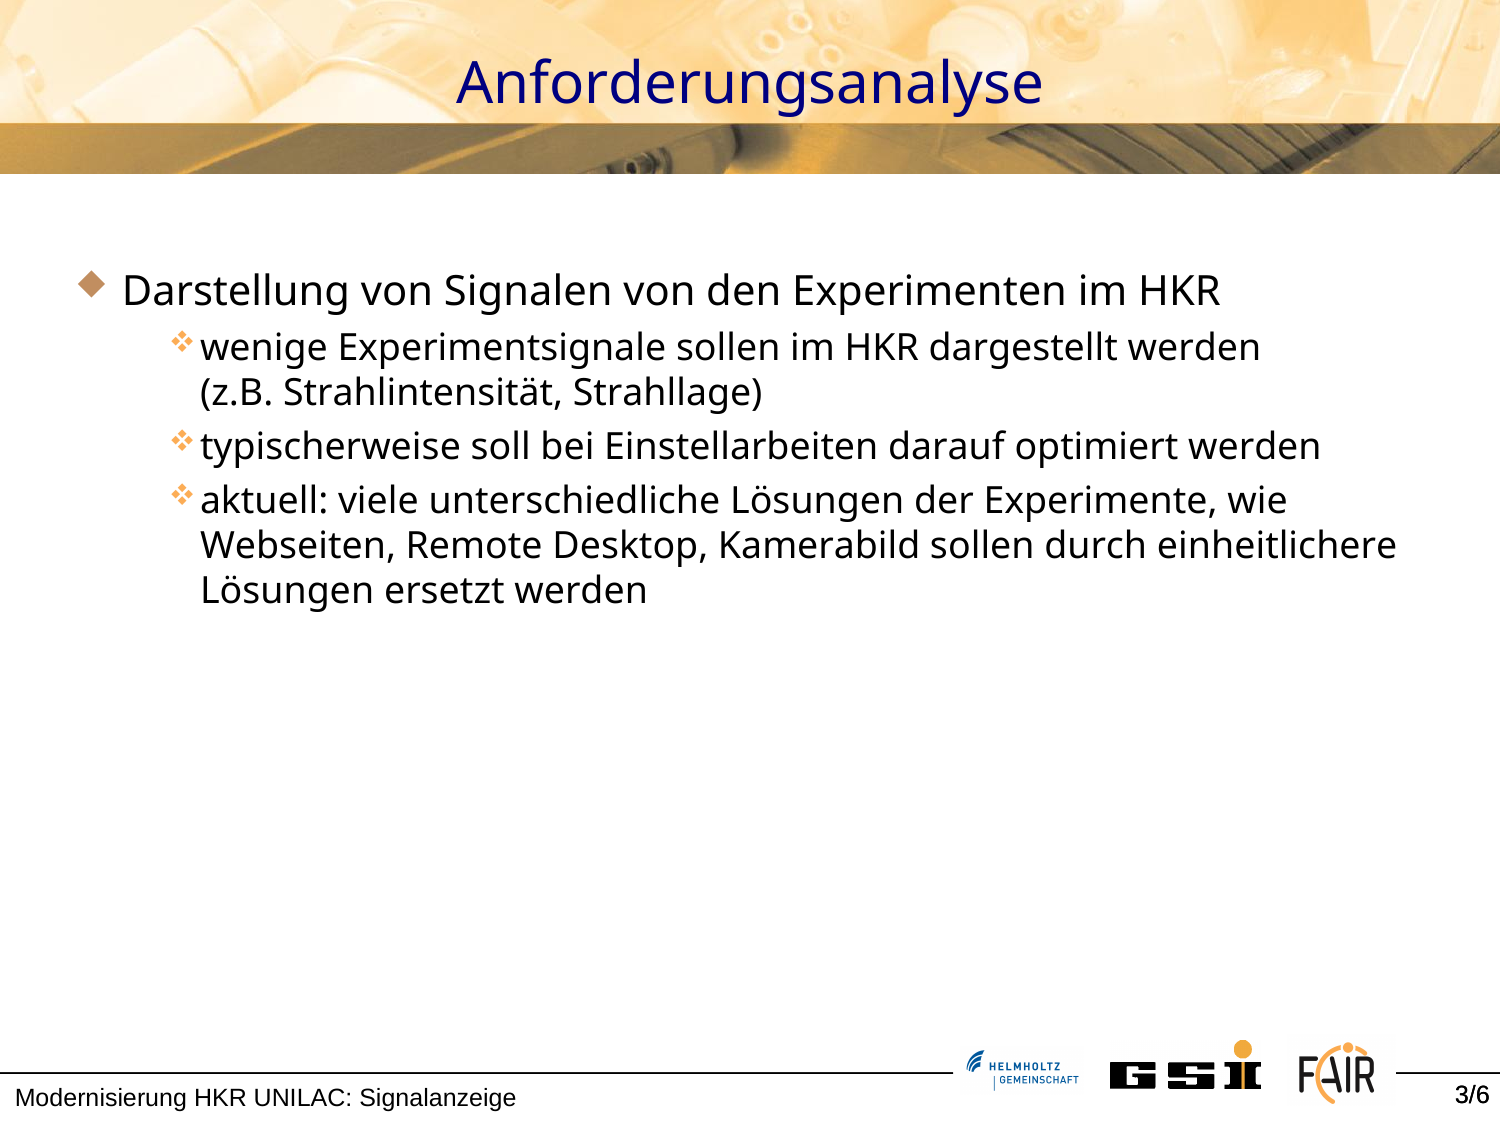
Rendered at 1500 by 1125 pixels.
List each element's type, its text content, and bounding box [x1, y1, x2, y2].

picture [1110, 1040, 1261, 1089]
picture [1287, 1034, 1396, 1106]
list Darstellung von Signalen von den Experimenten im HKR wenige Experimentsignale sollen im HKR dargestellt werden (z.B. Strahlintensität, Strahllage) typischerweise soll bei Einstellarbeiten darauf optimiert werden aktuell: viele unterschiedliche Lösungen der Experimente, wie Webseiten, Remote Desktop, Kamerabild sollen durch einheitlichere Lösungen ersetzt werden [75, 263, 1425, 1006]
picture [0, 0, 1500, 175]
picture [960, 1046, 1084, 1095]
title Anforderungsanalyse [75, 0, 1425, 174]
